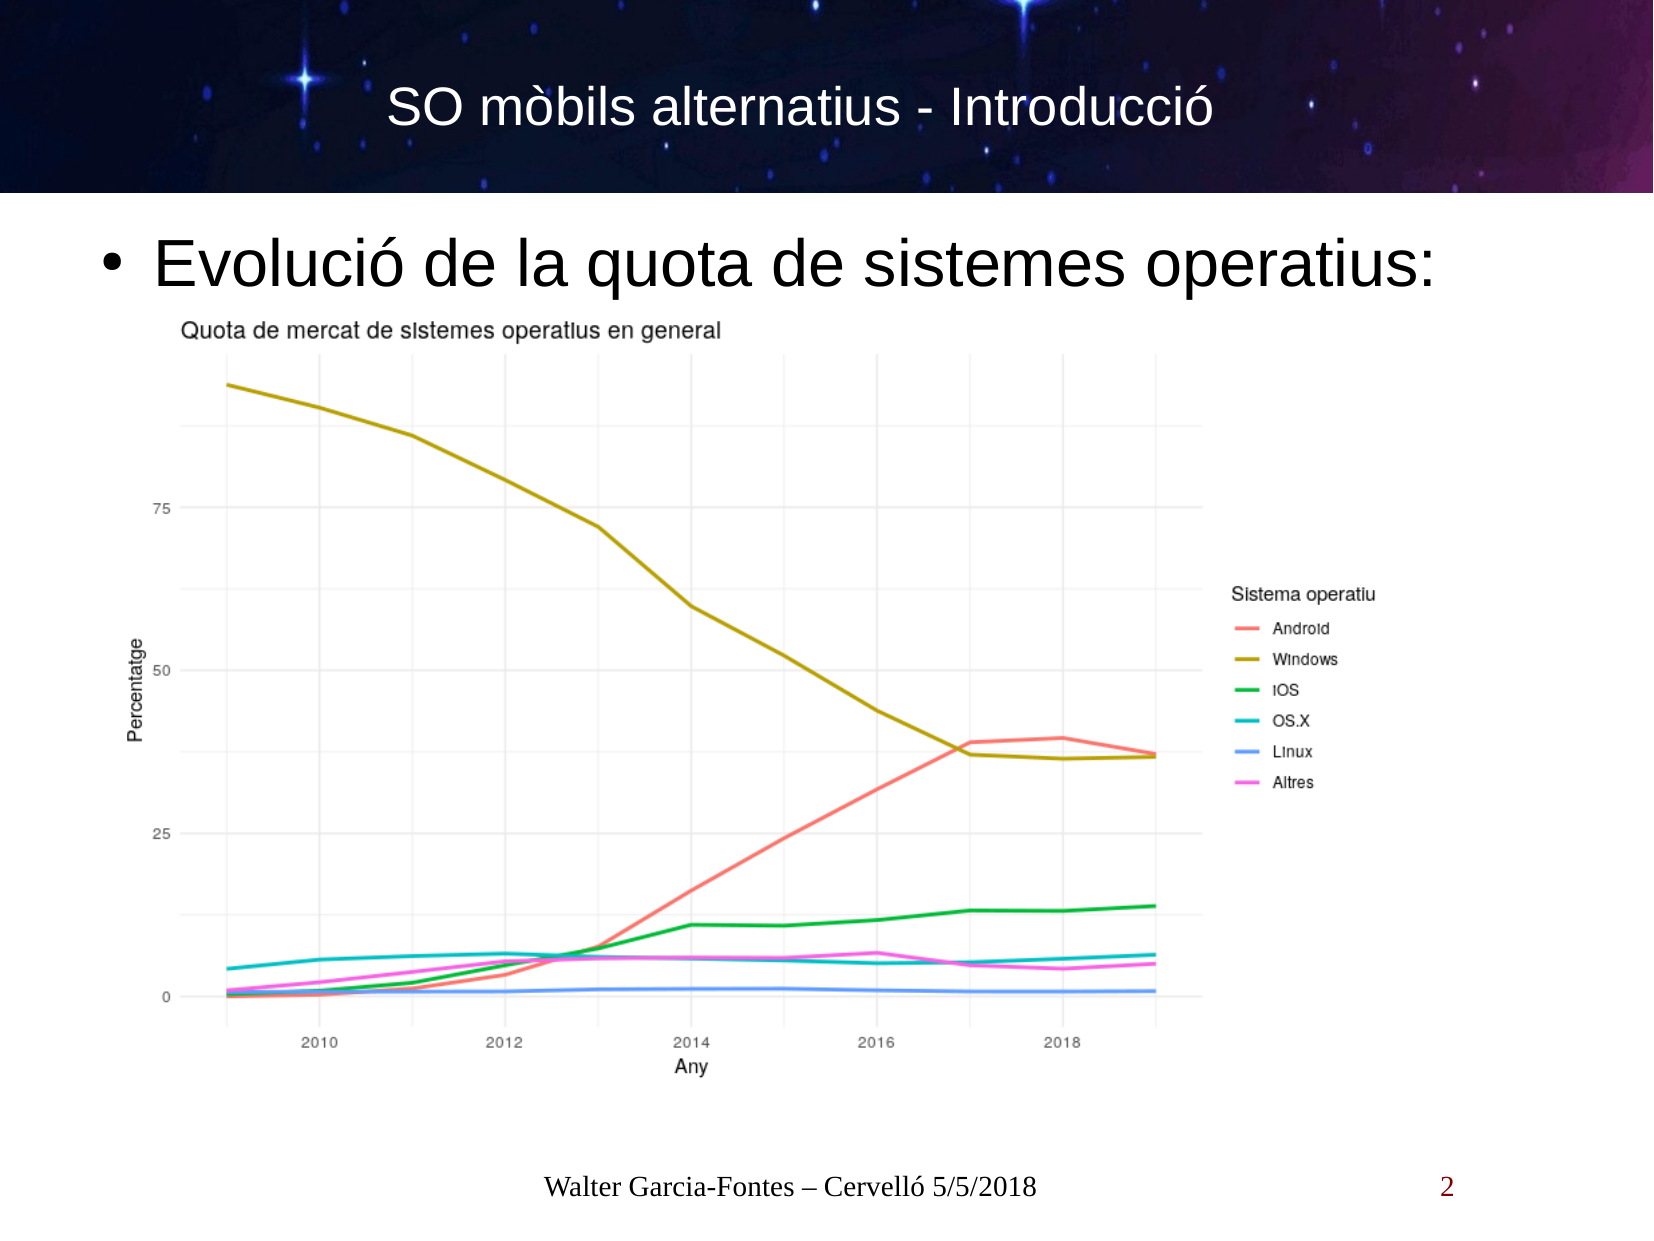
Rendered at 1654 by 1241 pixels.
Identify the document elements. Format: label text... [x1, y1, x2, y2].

picture [118, 312, 1396, 1088]
picture [0, 0, 1653, 193]
list Evolució de la quota de sistemes operatius: [82, 225, 1571, 946]
title SO mòbils alternatius - Introducció [57, 2, 1546, 211]
